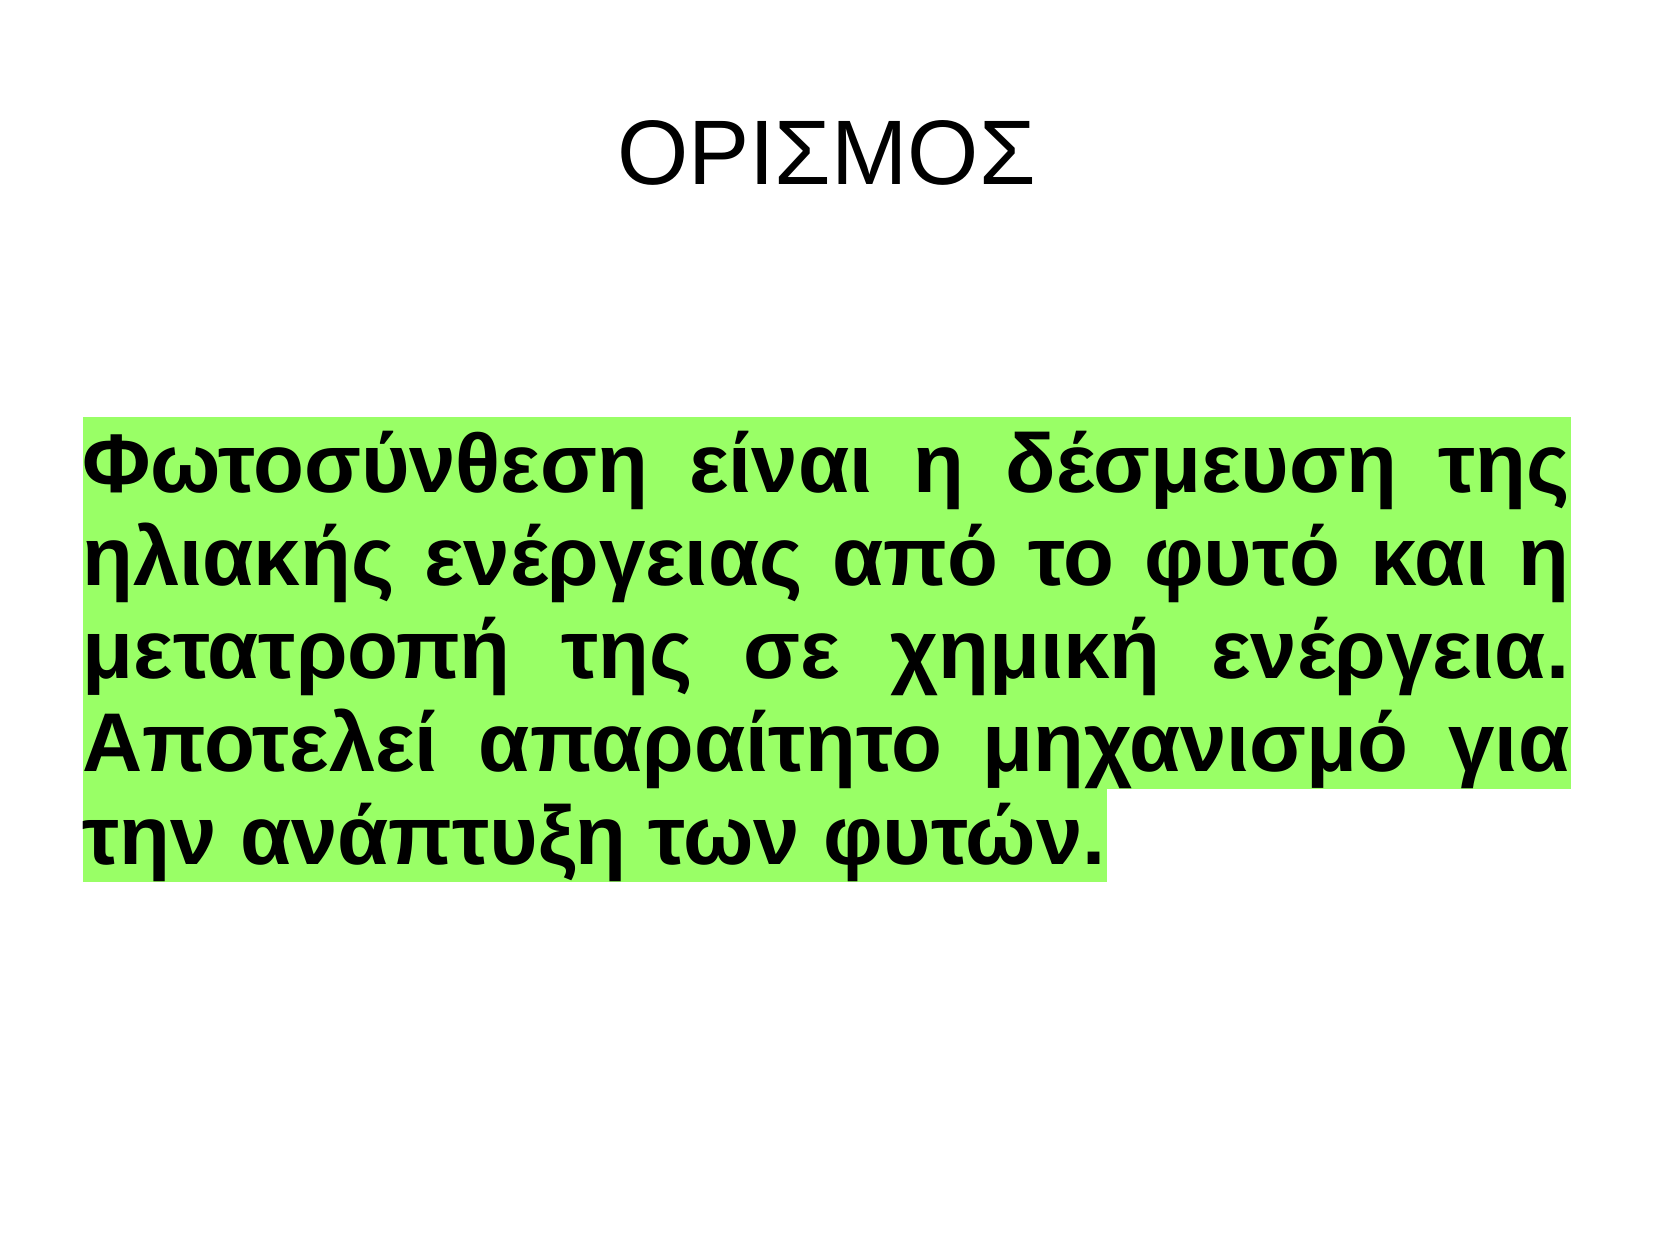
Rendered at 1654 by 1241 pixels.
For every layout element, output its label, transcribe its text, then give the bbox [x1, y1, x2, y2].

title ΟΡΙΣΜΟΣ [82, 49, 1571, 257]
subtitle Φωτοσύνθεση είναι η δέσμευση της ηλιακής ενέργειας από το φυτό και η μετατροπή της σε χημική ενέργεια. Αποτελεί απαραίτητο μηχανισμό για την ανάπτυξη των φυτών. [82, 290, 1571, 1010]
